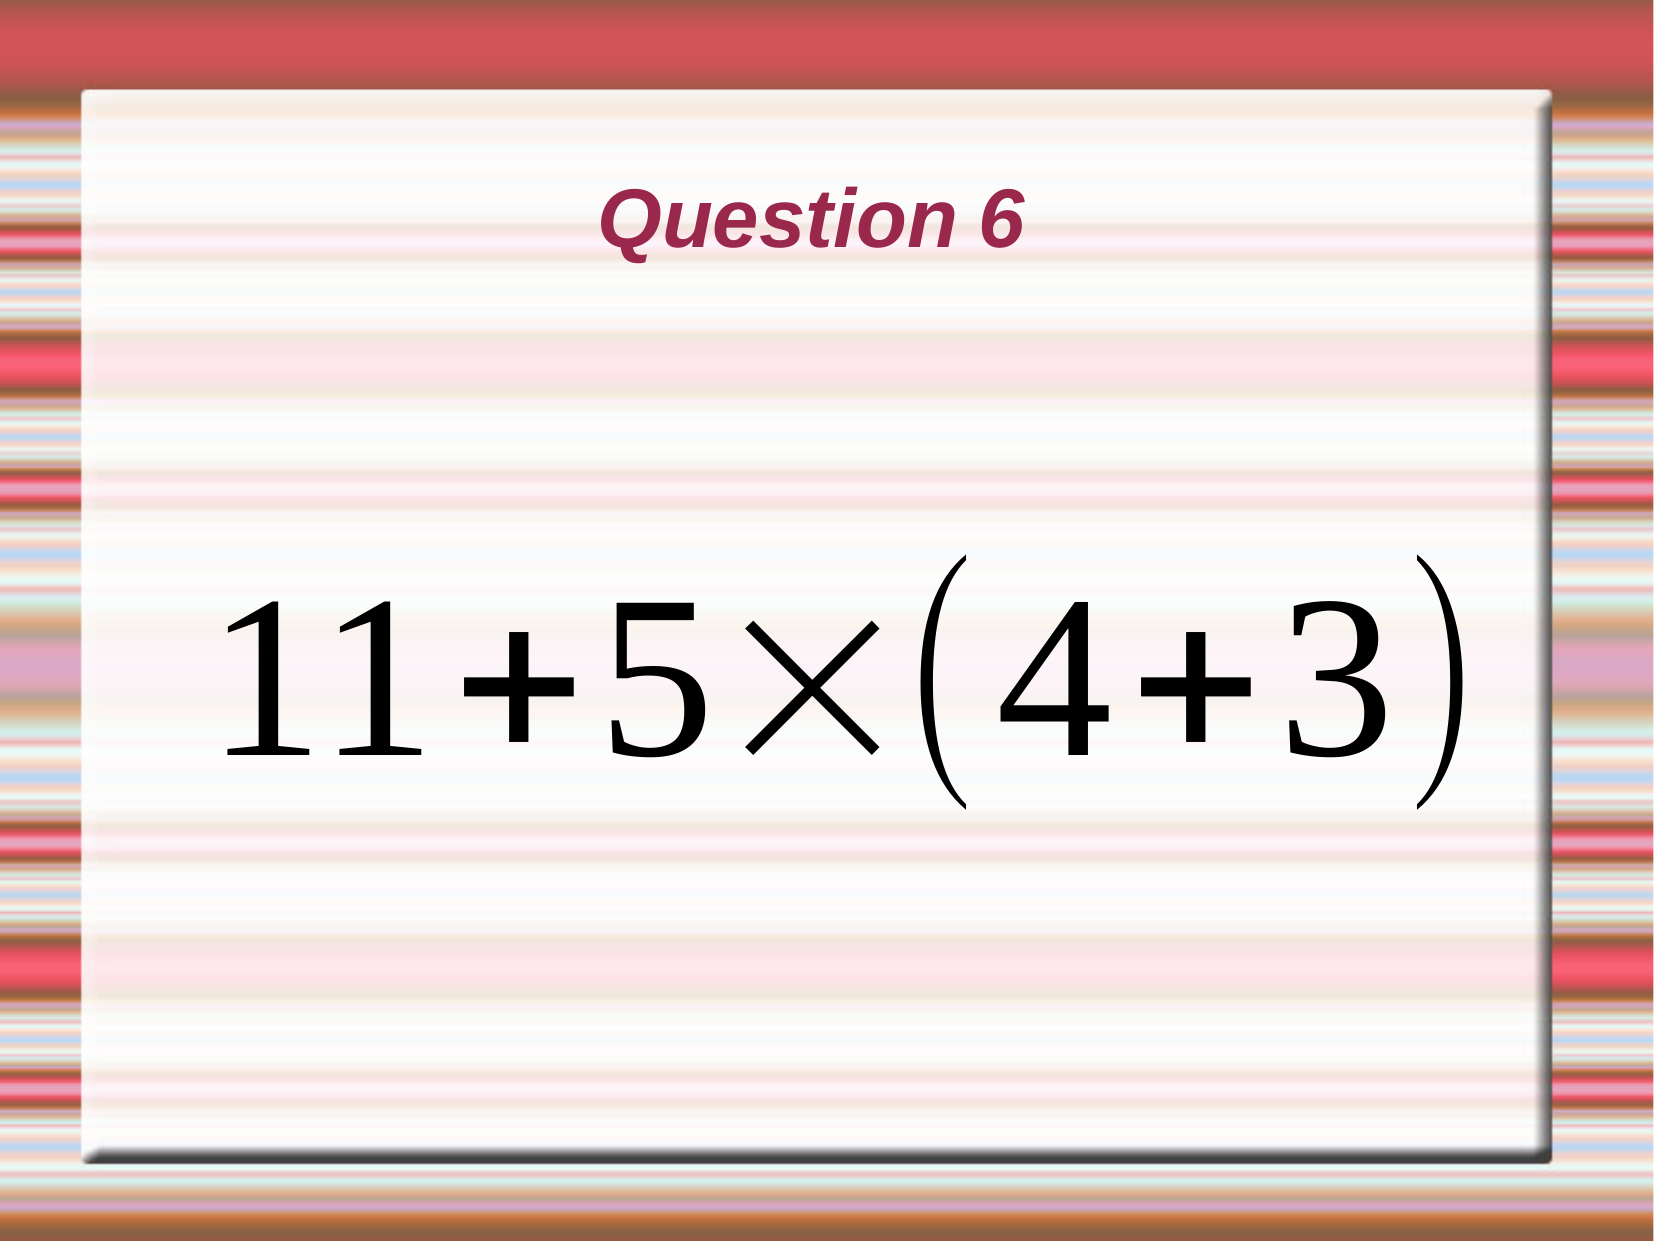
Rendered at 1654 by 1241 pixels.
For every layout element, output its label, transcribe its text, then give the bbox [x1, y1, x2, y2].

title Question 6 [88, 114, 1534, 322]
chart [201, 543, 1489, 822]
picture [0, 0, 1654, 1241]
